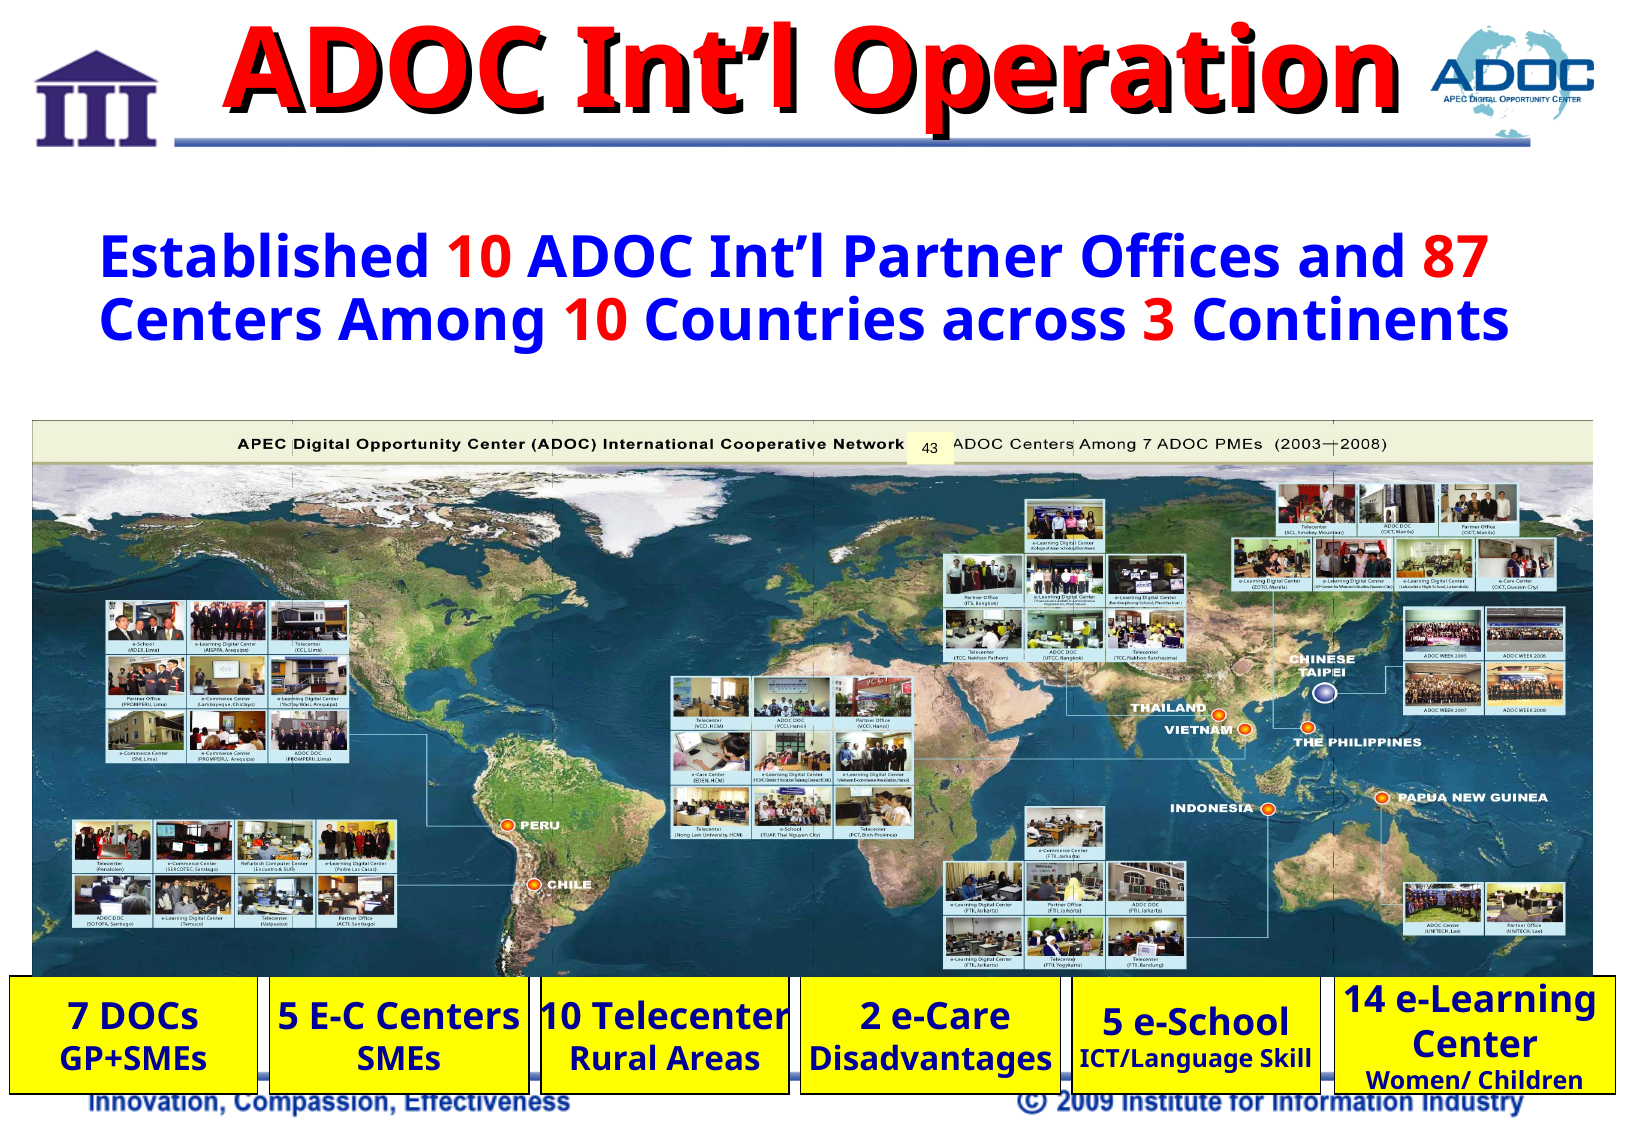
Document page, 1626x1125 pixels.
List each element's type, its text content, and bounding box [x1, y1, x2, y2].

text_box 7 DOCs GP+SMEs [9, 976, 258, 1094]
text_box 5 e-School ICT/Language Skill [1072, 977, 1321, 1094]
text_box 43 [907, 431, 955, 465]
picture [0, 0, 1626, 1125]
text_box 14 e-Learning Center Women/ Children [1334, 976, 1616, 1094]
title ADOC Int’l Operation [81, 0, 1544, 138]
text_box Established 10 ADOC Int’l Partner Offices and 87 Centers Among 10 Countries across 3 Continents [83, 219, 1569, 362]
text_box 2 e-Care Disadvantages [800, 977, 1061, 1094]
text_box 5 E-C Centers SMEs [269, 977, 529, 1094]
text_box 10 Telecenter Rural Areas [541, 977, 790, 1094]
